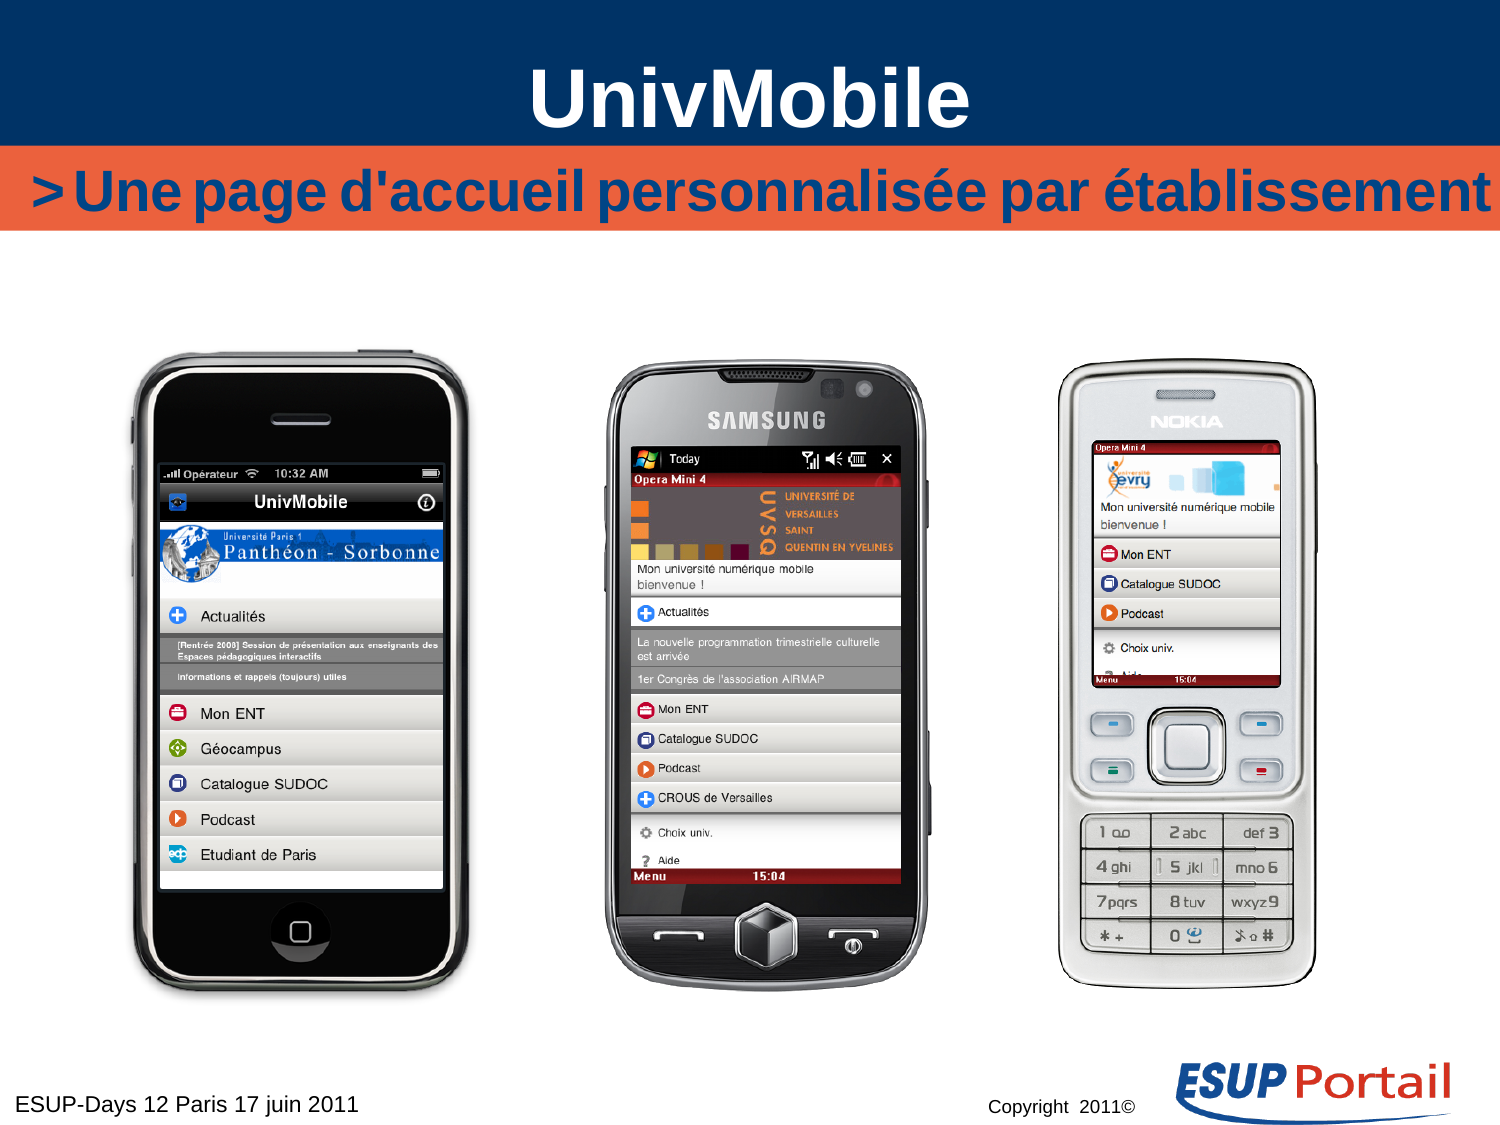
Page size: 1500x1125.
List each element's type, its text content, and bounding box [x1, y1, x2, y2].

picture [118, 342, 484, 1022]
picture [583, 354, 950, 1004]
text_box > Une page d'accueil personnalisée par établissement [0, 145, 1500, 231]
text_box UnivMobile [0, 0, 1500, 145]
picture [1175, 1062, 1451, 1125]
text_box ESUP-Days 12 Paris 17 juin 2011 [0, 1070, 632, 1125]
picture [1018, 318, 1357, 1028]
